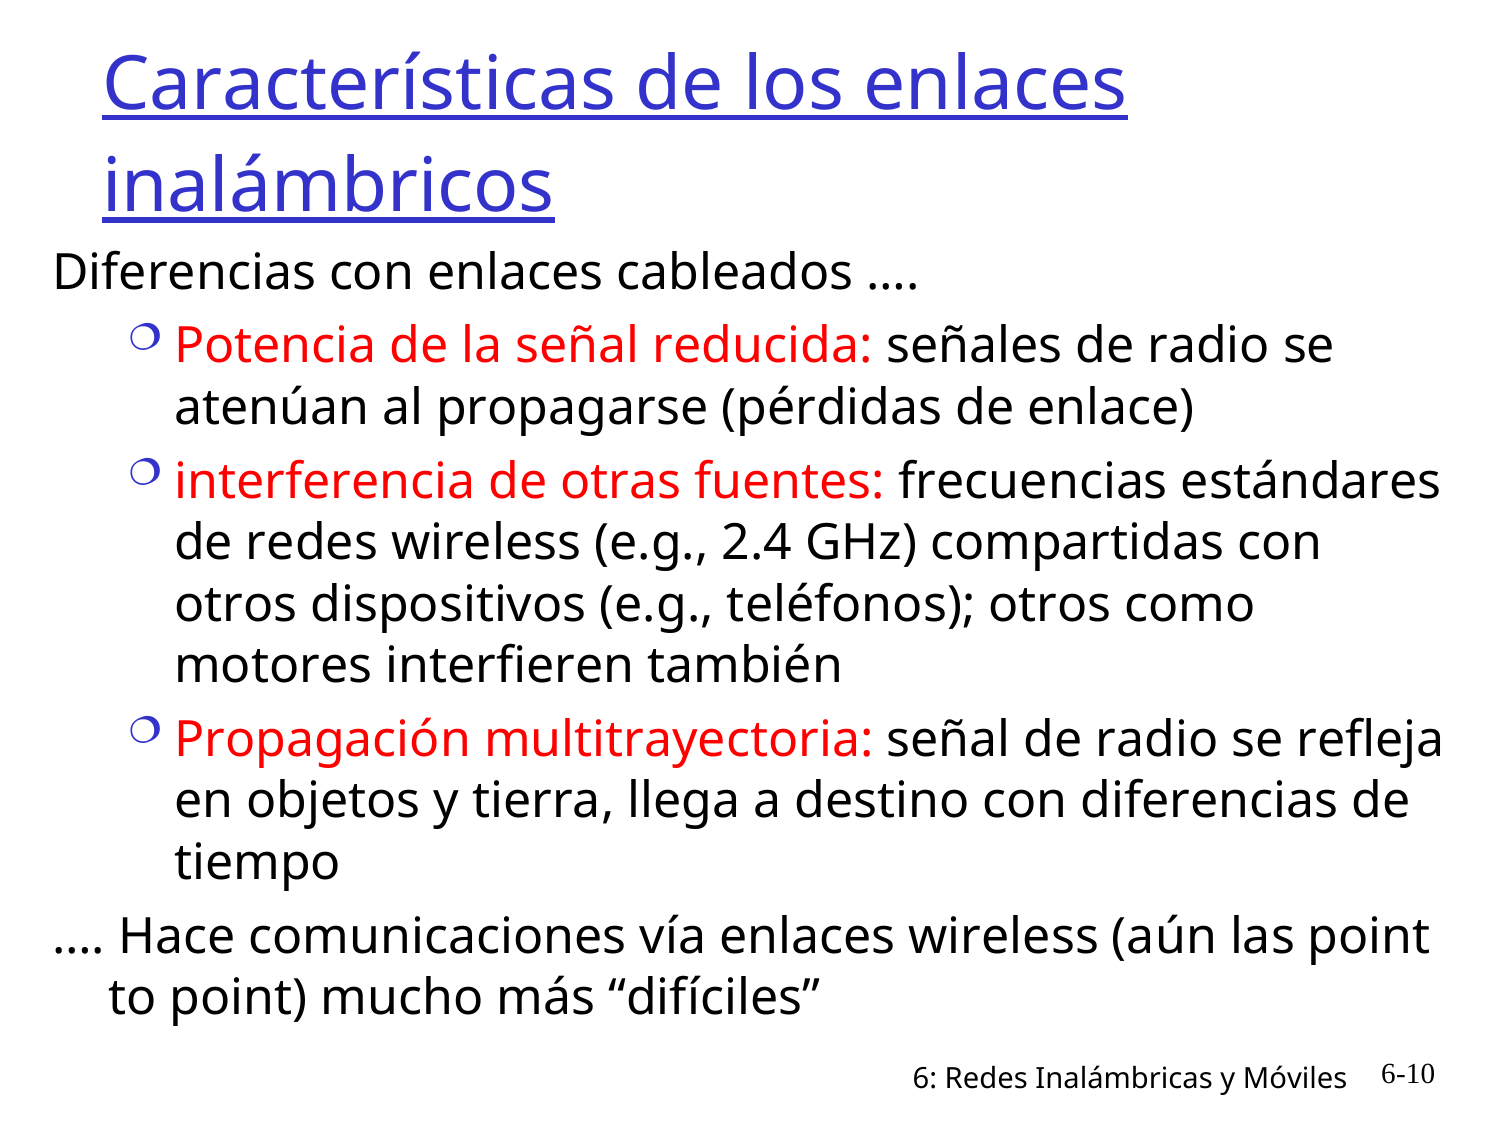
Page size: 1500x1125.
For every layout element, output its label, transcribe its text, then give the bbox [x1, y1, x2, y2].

title Características de los enlaces inalámbricos [87, 36, 1363, 227]
list Diferencias con enlaces cableados …. Potencia de la señal reducida: señales de radio se atenúan al propagarse (pérdidas de enlace) interferencia de otras fuentes: frecuencias estándares de redes wireless (e.g., 2.4 GHz) compartidas con otros dispositivos (e.g., teléfonos); otros como motores interfieren también Propagación multitrayectoria: señal de radio se refleja en objetos y tierra, llega a destino con diferencias de tiempo …. Hace comunicaciones vía enlaces wireless (aún las point to point) mucho más “difíciles” [37, 232, 1463, 1085]
